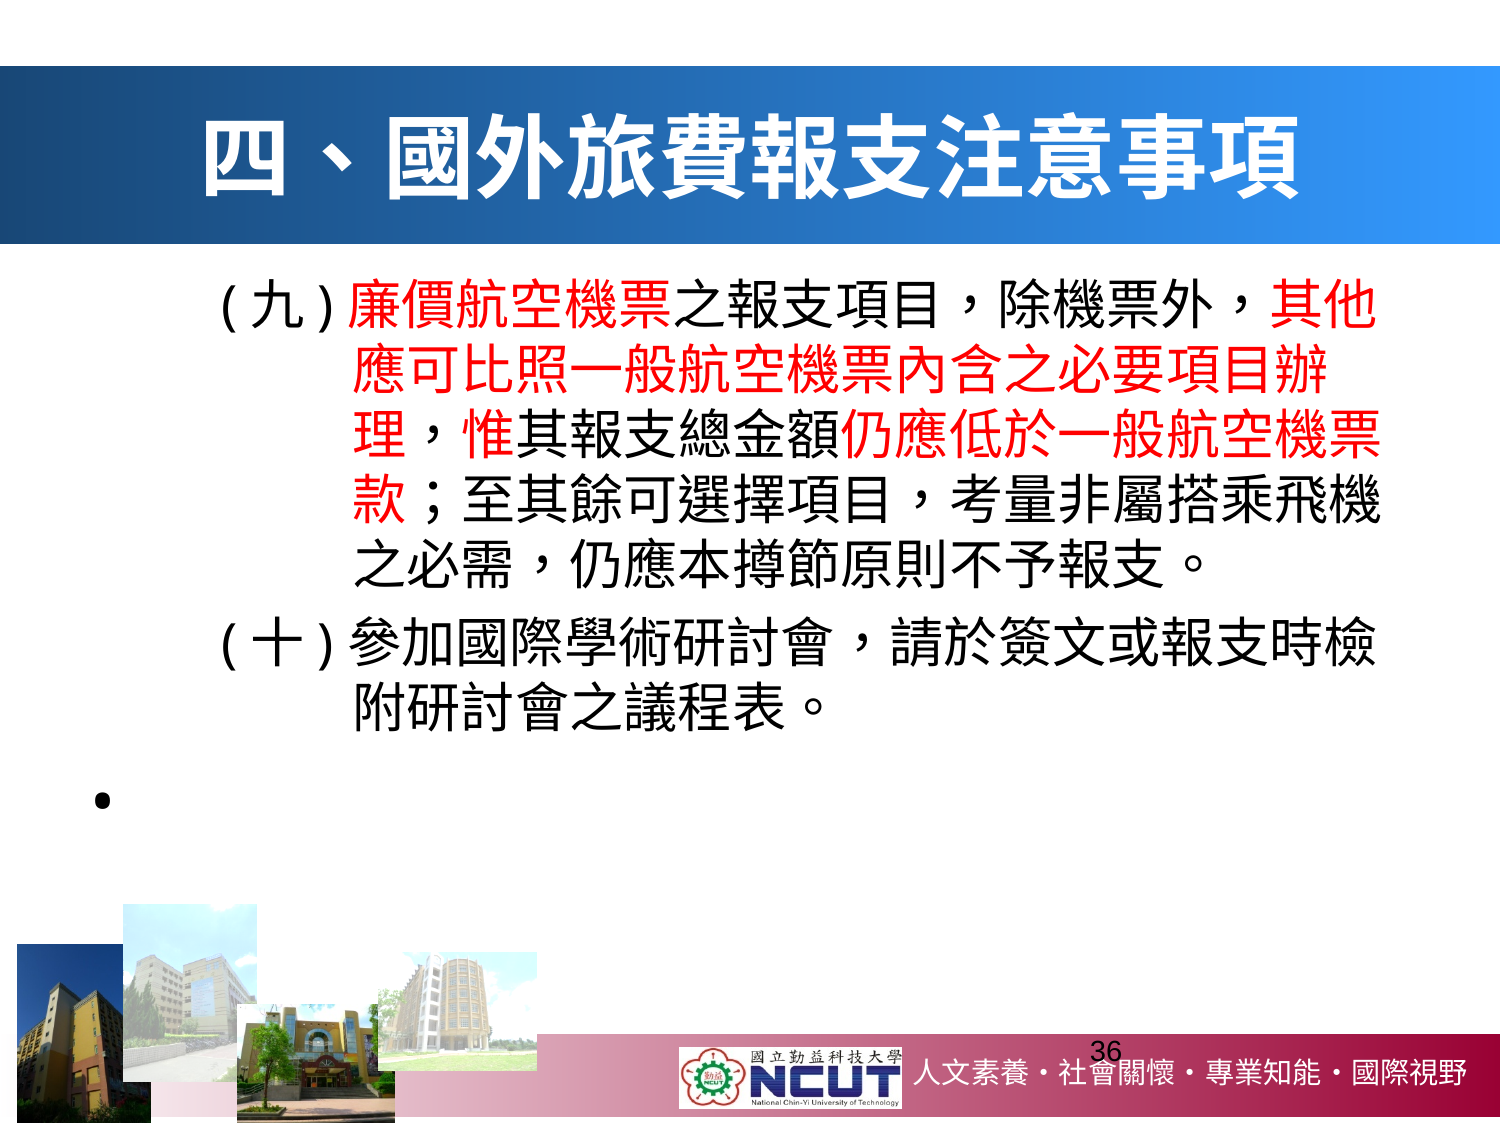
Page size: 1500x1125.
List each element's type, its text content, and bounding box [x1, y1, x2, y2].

text_box [1074, 1024, 1426, 1103]
list (九)廉價航空機票之報支項目，除機票外，其他應可比照一般航空機票內含之必要項目辦理，惟其報支總金額仍應低於一般航空機票款；至其餘可選擇項目，考量非屬搭乘飛機之必需，仍應本撙節原則不予報支。 (十)參加國際學術研討會，請於簽文或報支時檢附研討會之議程表。 [75, 262, 1426, 1005]
title 四、國外旅費報支注意事項 [0, 66, 1500, 244]
